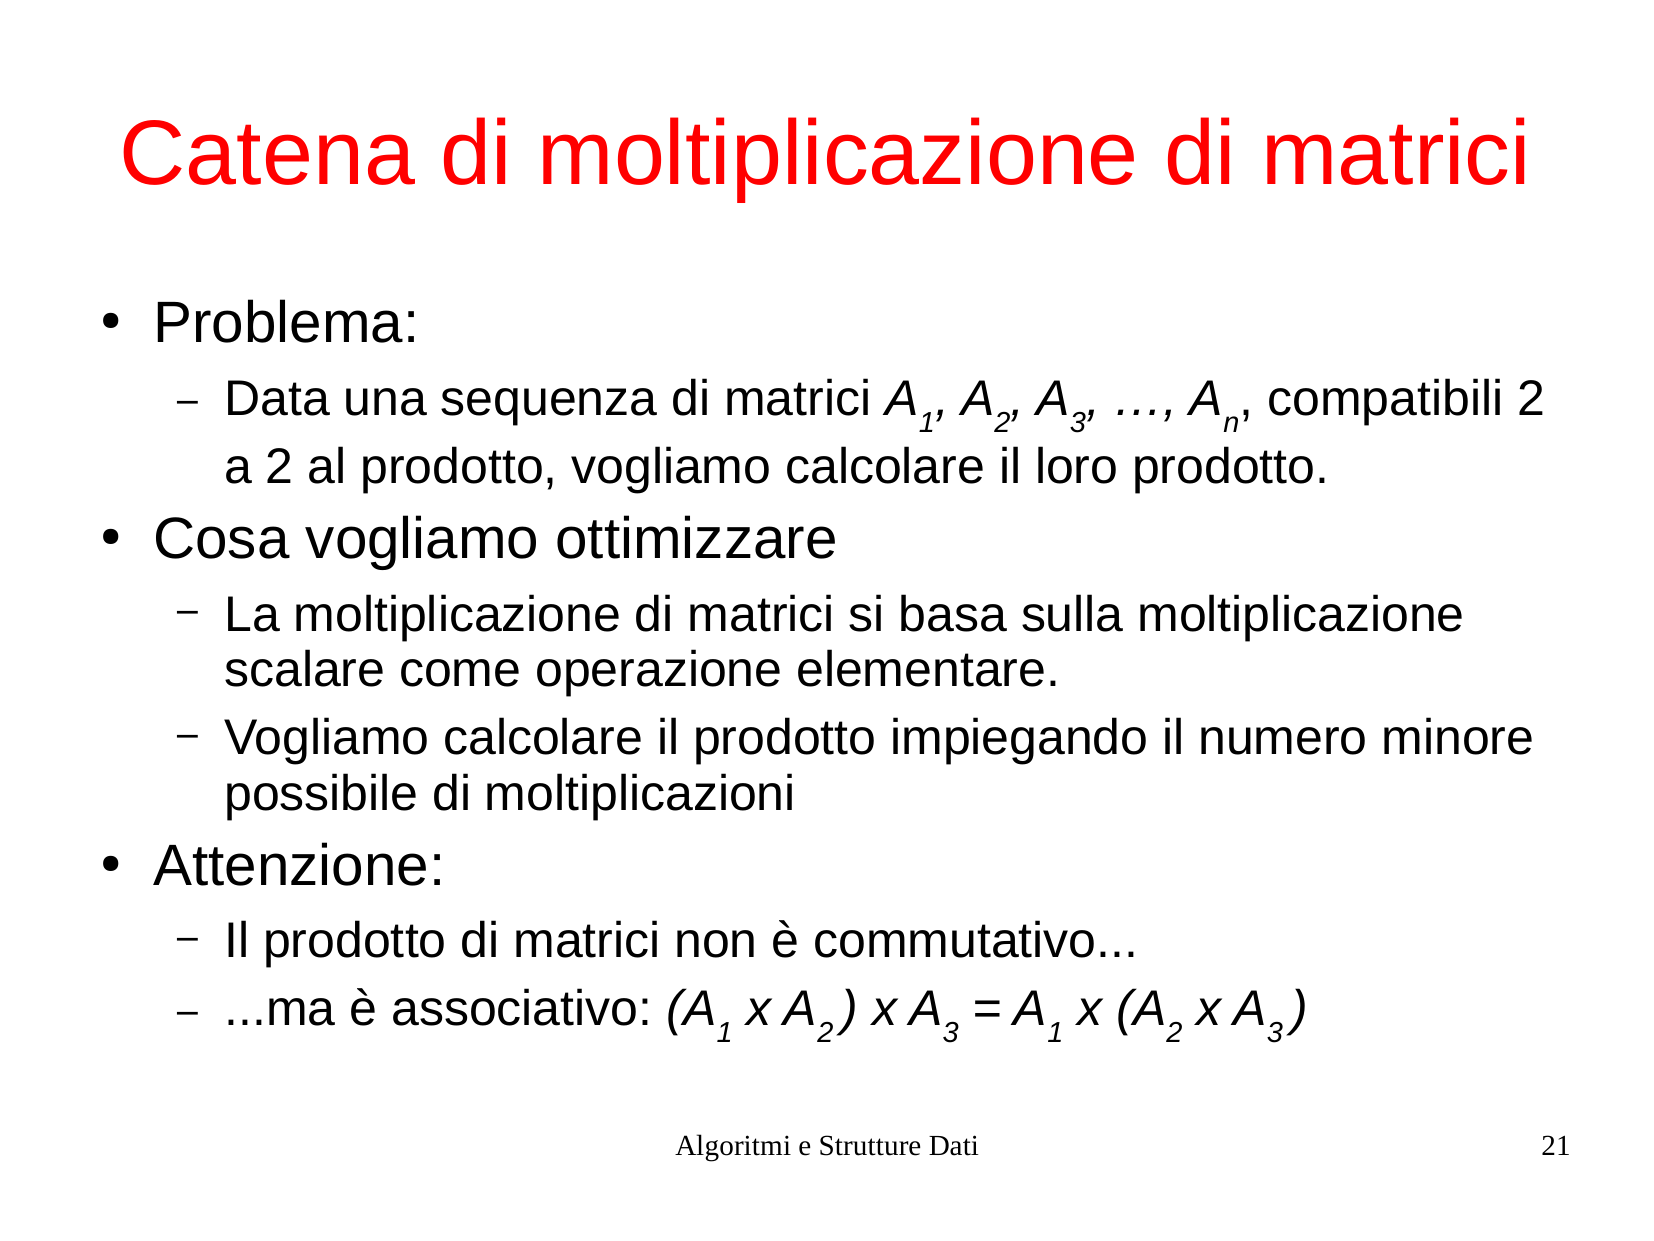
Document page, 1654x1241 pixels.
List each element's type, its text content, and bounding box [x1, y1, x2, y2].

list Problema: Data una sequenza di matrici A1, A2, A3, …, An, compatibili 2 a 2 al prodotto, vogliamo calcolare il loro prodotto. Cosa vogliamo ottimizzare La moltiplicazione di matrici si basa sulla moltiplicazione scalare come operazione elementare. Vogliamo calcolare il prodotto impiegando il numero minore possibile di moltiplicazioni Attenzione: Il prodotto di matrici non è commutativo... ...ma è associativo: (A1 x A2 ) x A3 = A1 x (A2 x A3 ) [82, 290, 1571, 1109]
title Catena di moltiplicazione di matrici [82, 49, 1571, 257]
